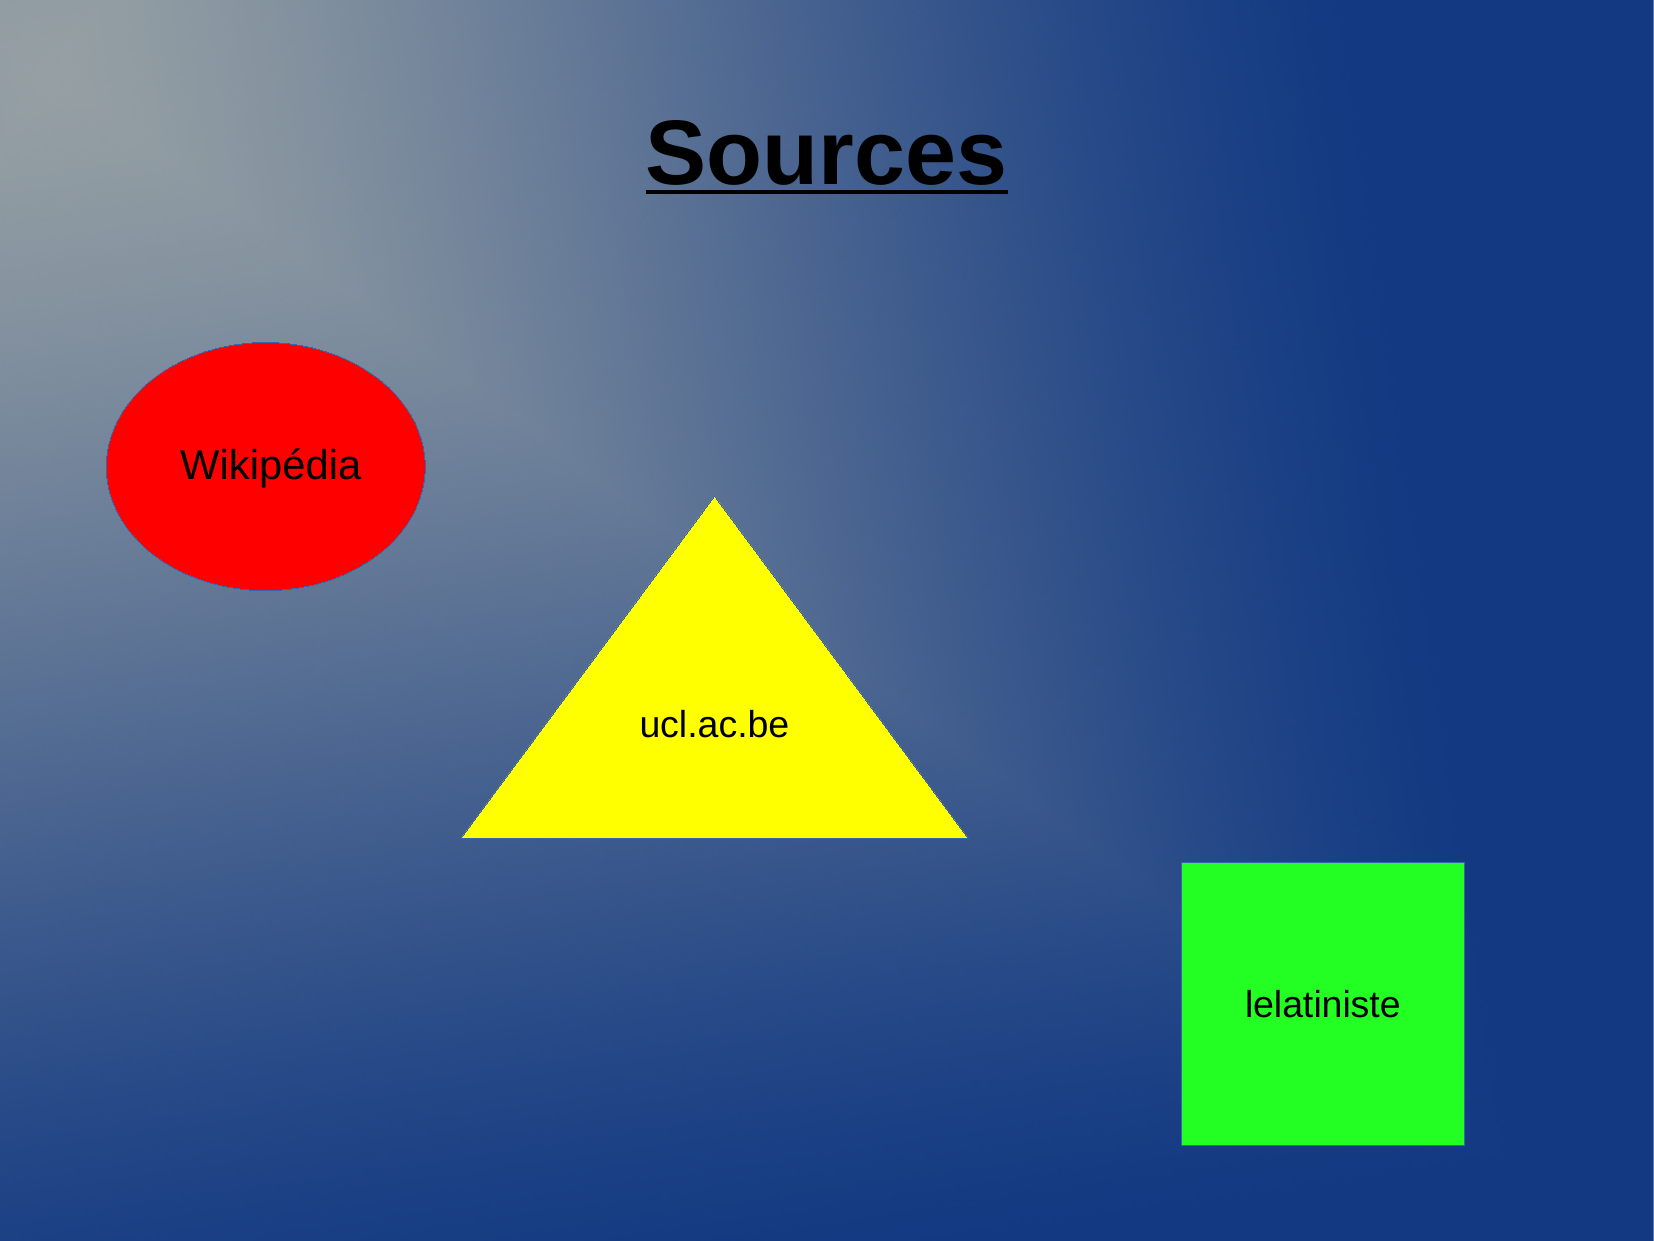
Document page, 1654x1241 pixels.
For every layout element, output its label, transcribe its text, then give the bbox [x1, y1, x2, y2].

text_box lelatiniste [1181, 862, 1465, 1146]
text_box [106, 342, 421, 591]
picture [0, 0, 1654, 1241]
title Sources [82, 49, 1571, 257]
text_box Wikipédia [165, 434, 426, 497]
text_box ucl.ac.be [460, 496, 969, 839]
